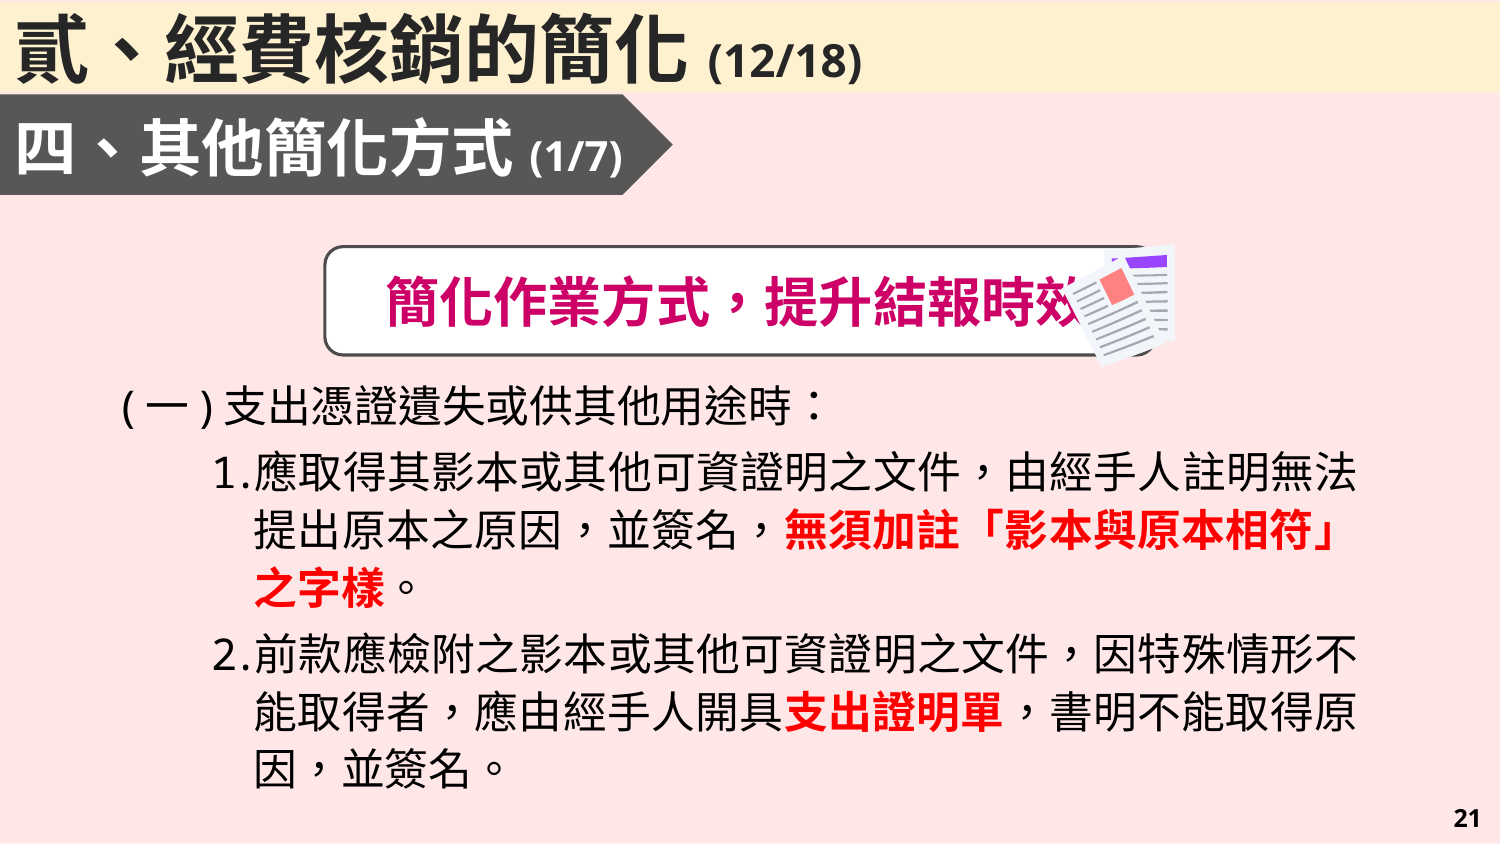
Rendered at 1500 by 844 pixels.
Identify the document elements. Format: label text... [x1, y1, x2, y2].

text_box [0, 93, 1500, 844]
text_box 四、其他簡化方式(1/7) [0, 97, 648, 195]
list (一)支出憑證遺失或供其他用途時： 應取得其影本或其他可資證明之文件，由經手人註明無法提出原本之原因，並簽名，無須加註「影本與原本相符」之字樣。 前款應檢附之影本或其他可資證明之文件，因特殊情形不能取得者，應由經手人開具支出證明單，書明不能取得原因，並簽名。 [106, 366, 1374, 807]
text_box 貳、經費核銷的簡化(12/18) [0, 2, 1500, 93]
text_box 簡化作業方式，提升結報時效 [324, 246, 1140, 355]
slide_number <編號> [1137, 671, 1498, 844]
